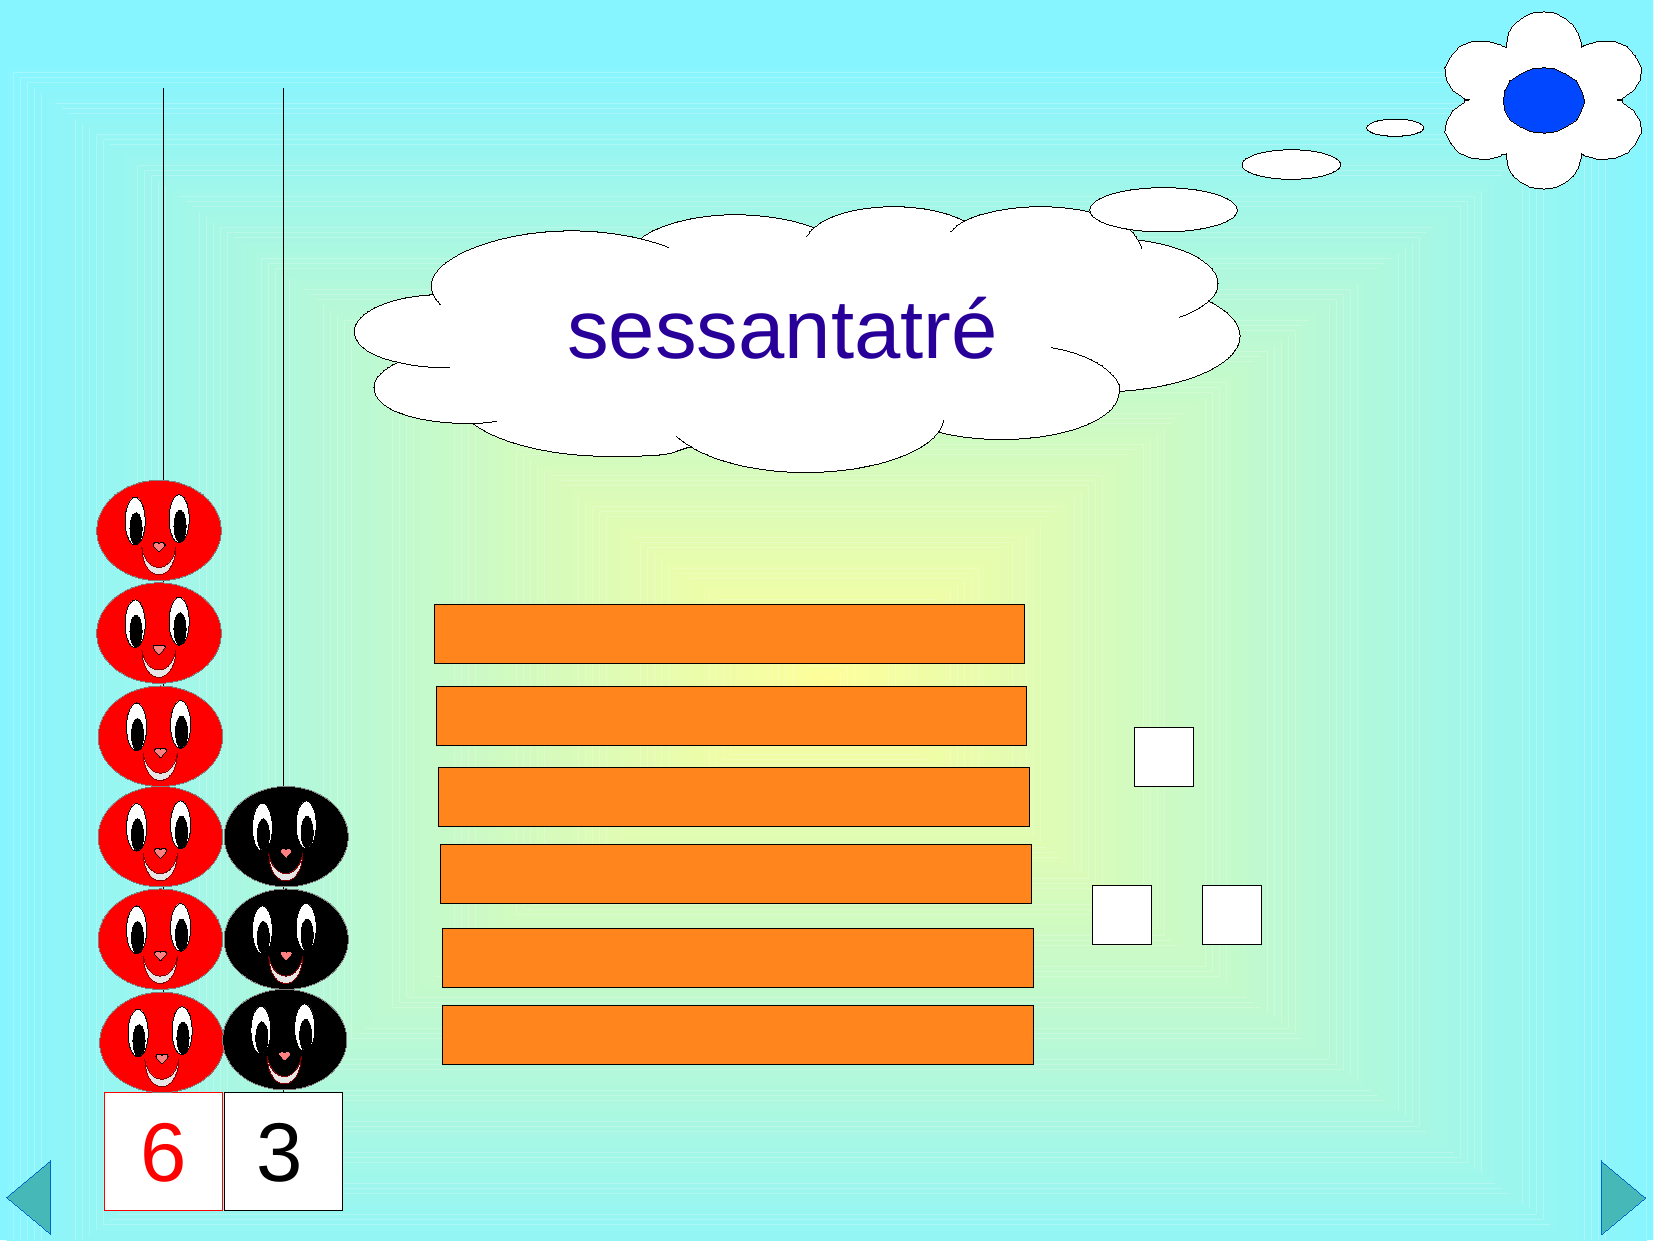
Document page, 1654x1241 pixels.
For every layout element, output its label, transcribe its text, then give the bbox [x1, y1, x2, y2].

text_box [1242, 149, 1341, 180]
text_box [224, 1207, 343, 1211]
text_box [1092, 885, 1152, 945]
text_box [1601, 1160, 1646, 1235]
text_box sessantatré [472, 276, 1093, 384]
text_box [436, 686, 1027, 746]
text_box [98, 888, 223, 990]
text_box [104, 1207, 223, 1211]
text_box [224, 1092, 343, 1098]
text_box [1202, 885, 1262, 945]
text_box [1134, 727, 1194, 787]
text_box [442, 1005, 1034, 1065]
text_box [1366, 119, 1424, 137]
text_box [224, 786, 349, 887]
text_box [442, 928, 1034, 988]
text_box [440, 844, 1032, 904]
text_box 6 3 [88, 1098, 355, 1207]
text_box [354, 187, 1241, 473]
text_box [96, 480, 222, 581]
text_box [434, 604, 1025, 664]
text_box [99, 888, 349, 1098]
text_box [96, 582, 222, 684]
text_box [1444, 11, 1642, 190]
text_box [6, 1160, 51, 1235]
text_box [98, 685, 223, 887]
text_box [438, 767, 1030, 827]
